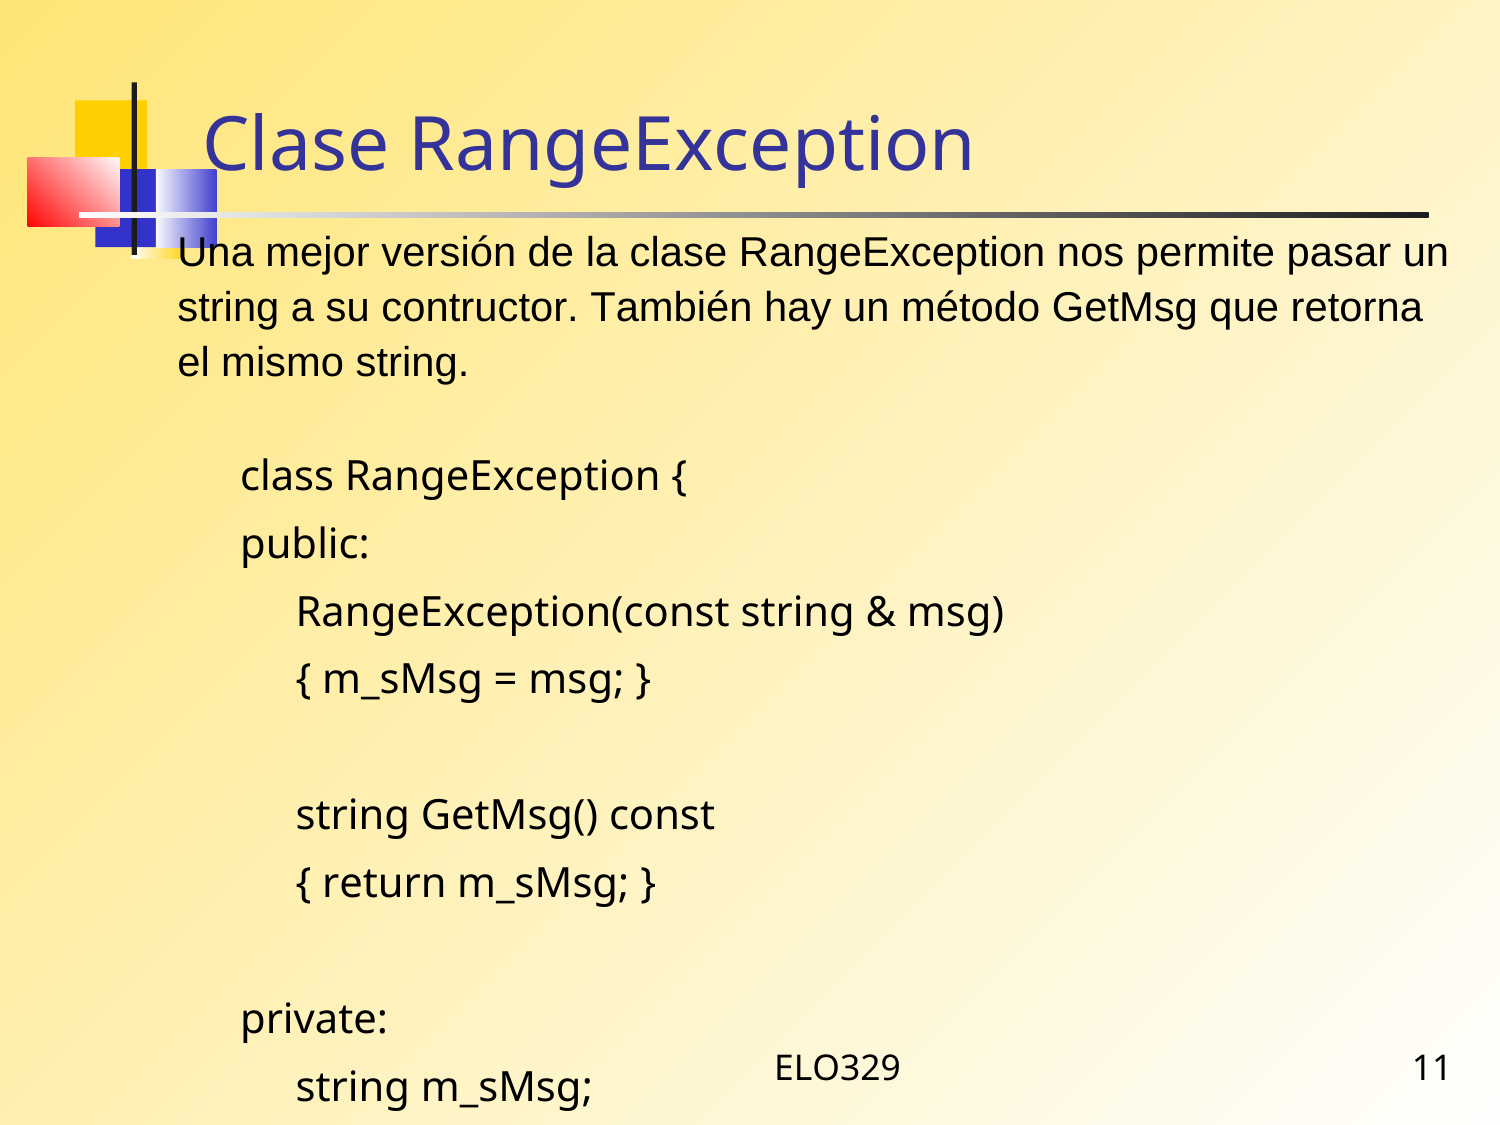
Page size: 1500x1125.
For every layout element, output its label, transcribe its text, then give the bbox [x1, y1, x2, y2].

text_box Una mejor versión de la clase RangeException nos permite pasar un string a su contructor. También hay un método GetMsg que retorna el mismo string. [162, 212, 1476, 393]
title Clase RangeException [187, 37, 1466, 201]
list class RangeException { public: RangeException(const string & msg)‏ { m_sMsg = msg; } string GetMsg() const { return m_sMsg; } private: string m_sMsg; }; [224, 437, 1463, 1114]
